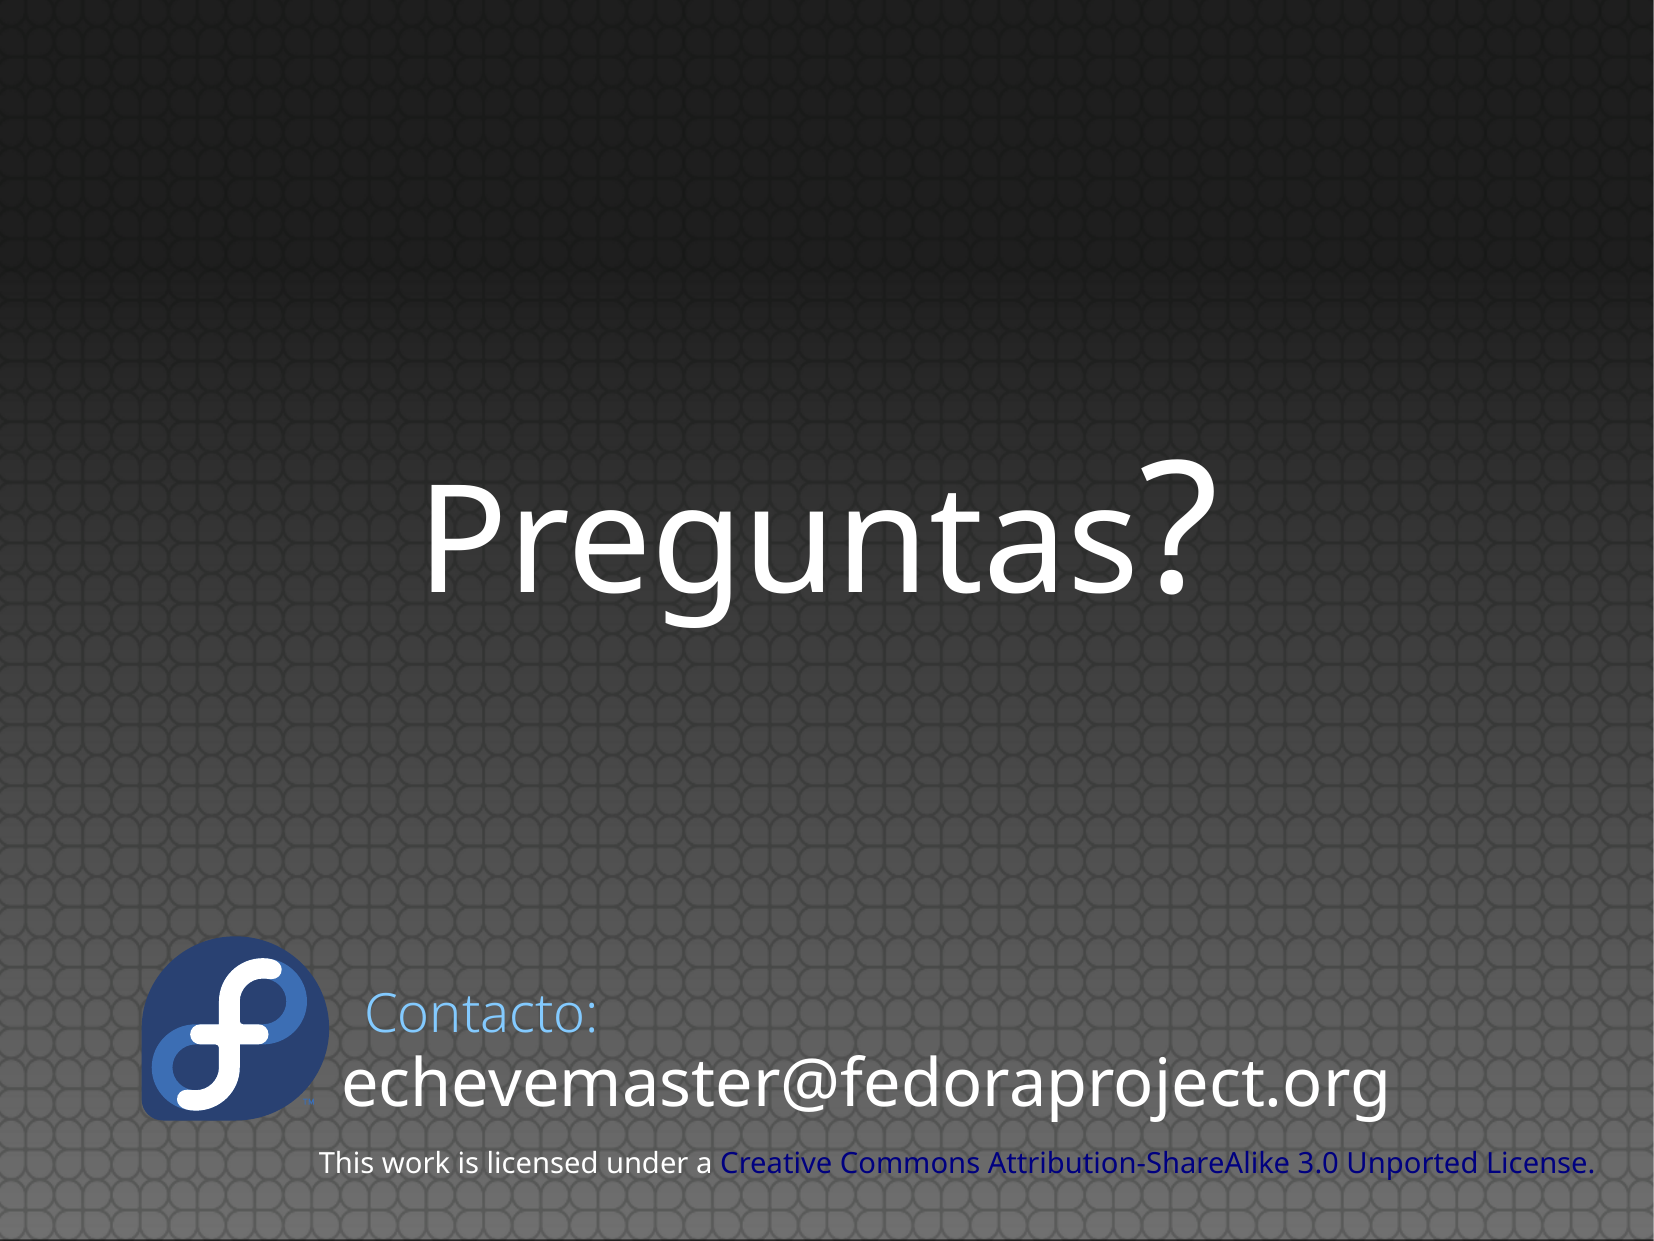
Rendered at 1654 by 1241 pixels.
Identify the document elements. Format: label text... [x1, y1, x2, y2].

text_box echevemaster@fedoraproject.org [330, 1027, 1478, 1121]
title Preguntas? [30, 414, 1606, 628]
text_box Contacto: [349, 967, 703, 1045]
text_box This work is licensed under a Creative Commons Attribution-ShareAlike 3.0 Unported License. [52, 1135, 1611, 1219]
picture [0, 0, 1654, 1241]
